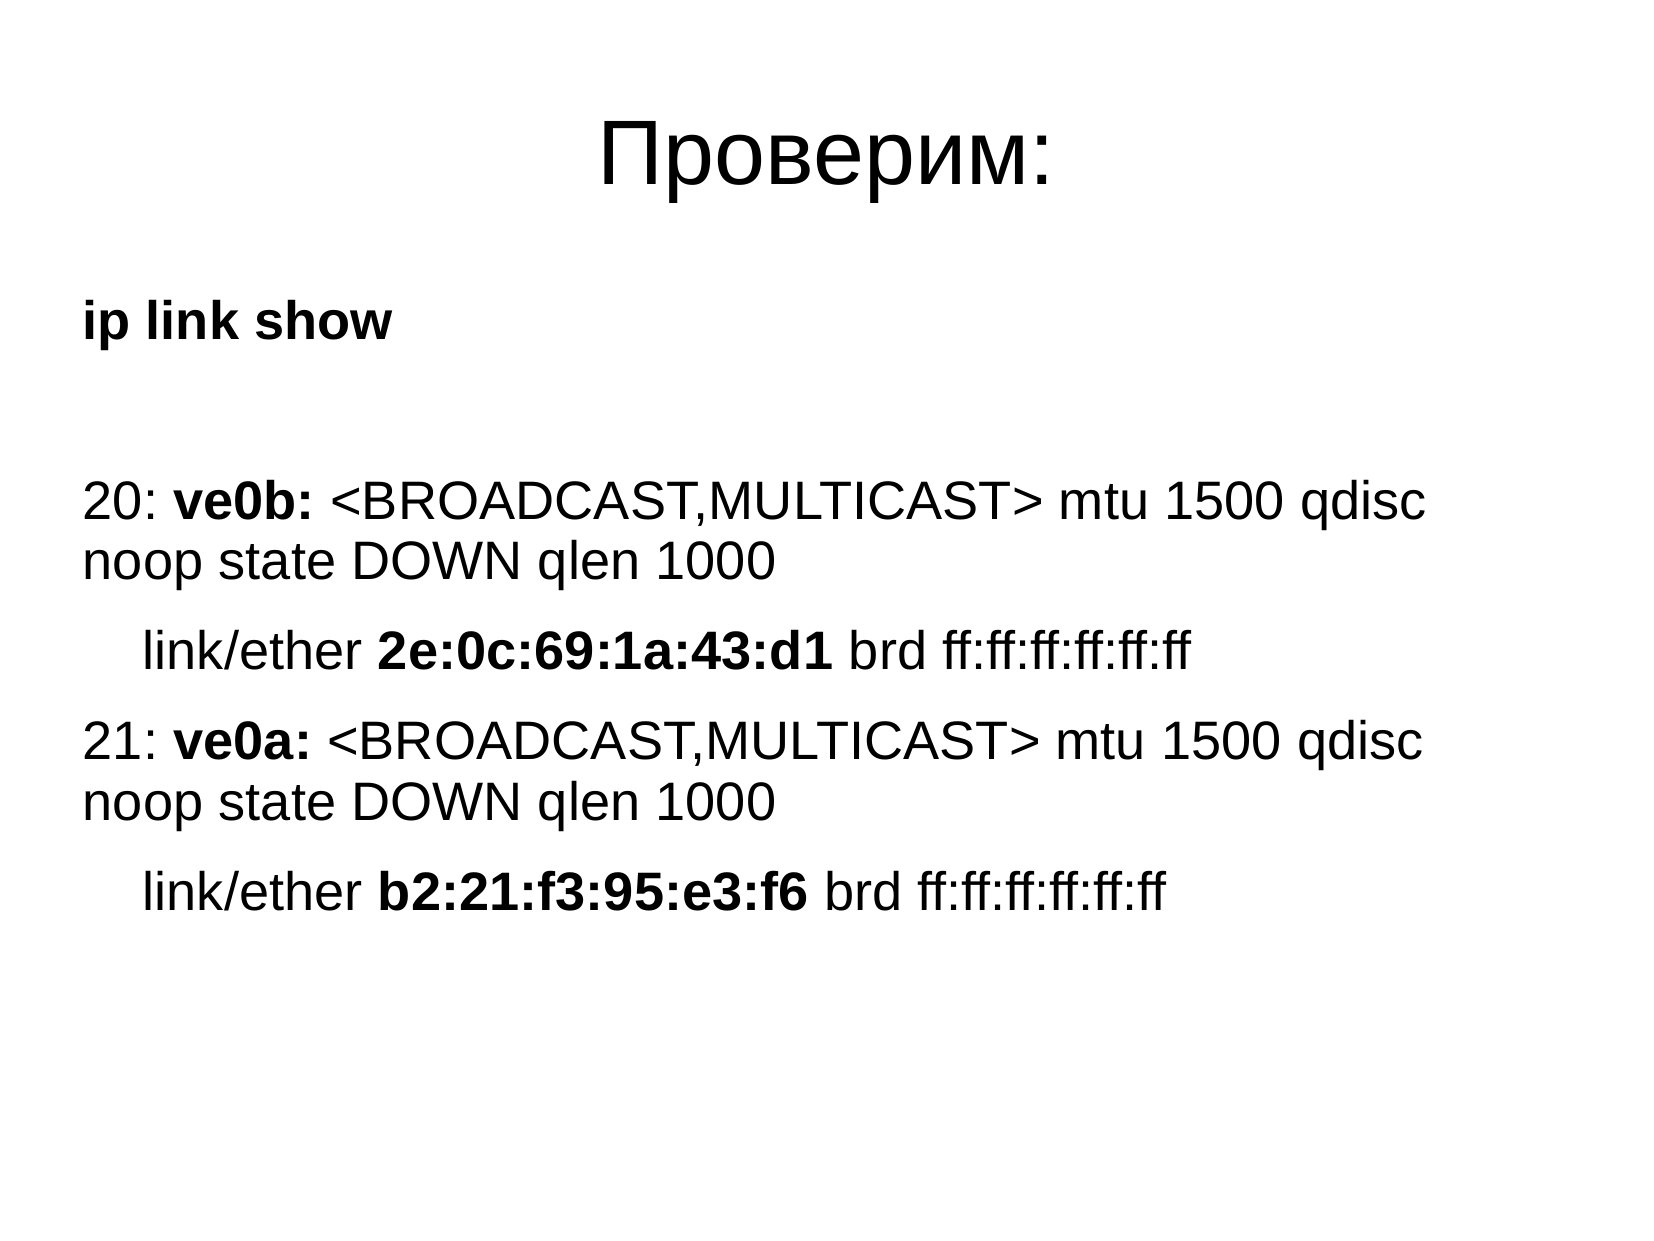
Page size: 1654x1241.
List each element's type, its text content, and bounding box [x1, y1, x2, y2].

title Проверим: [82, 49, 1571, 257]
list ip link show 20: ve0b: <BROADCAST,MULTICAST> mtu 1500 qdisc noop state DOWN qlen 1000 link/ether 2e:0c:69:1a:43:d1 brd ff:ff:ff:ff:ff:ff 21: ve0a: <BROADCAST,MULTICAST> mtu 1500 qdisc noop state DOWN qlen 1000 link/ether b2:21:f3:95:e3:f6 brd ff:ff:ff:ff:ff:ff [82, 290, 1538, 1010]
